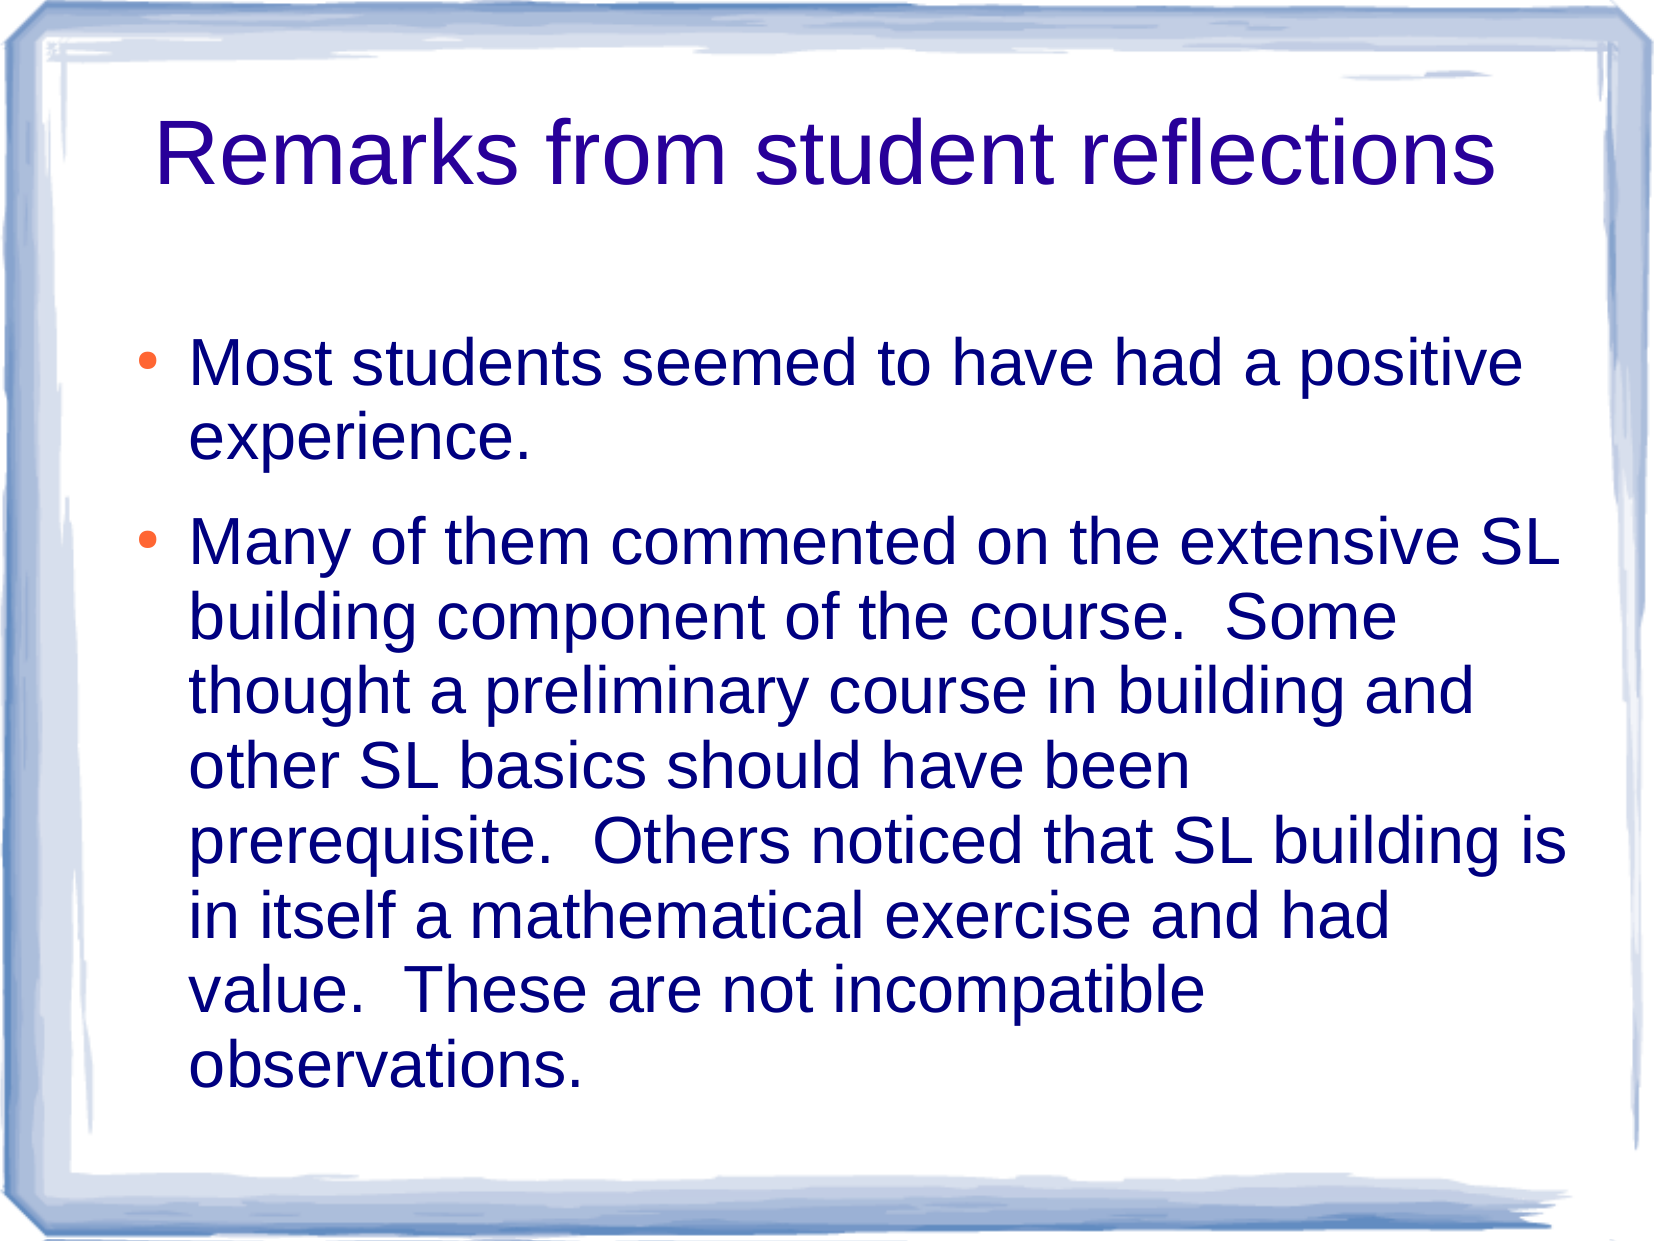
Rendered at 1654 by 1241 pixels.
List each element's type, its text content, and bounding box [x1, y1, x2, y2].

picture [0, 0, 1654, 1241]
list Most students seemed to have had a positive experience. Many of them commented on the extensive SL building component of the course. Some thought a preliminary course in building and other SL basics should have been prerequisite. Others noticed that SL building is in itself a mathematical exercise and had value. These are not incompatible observations. [118, 324, 1571, 1103]
title Remarks from student reflections [82, 56, 1571, 250]
